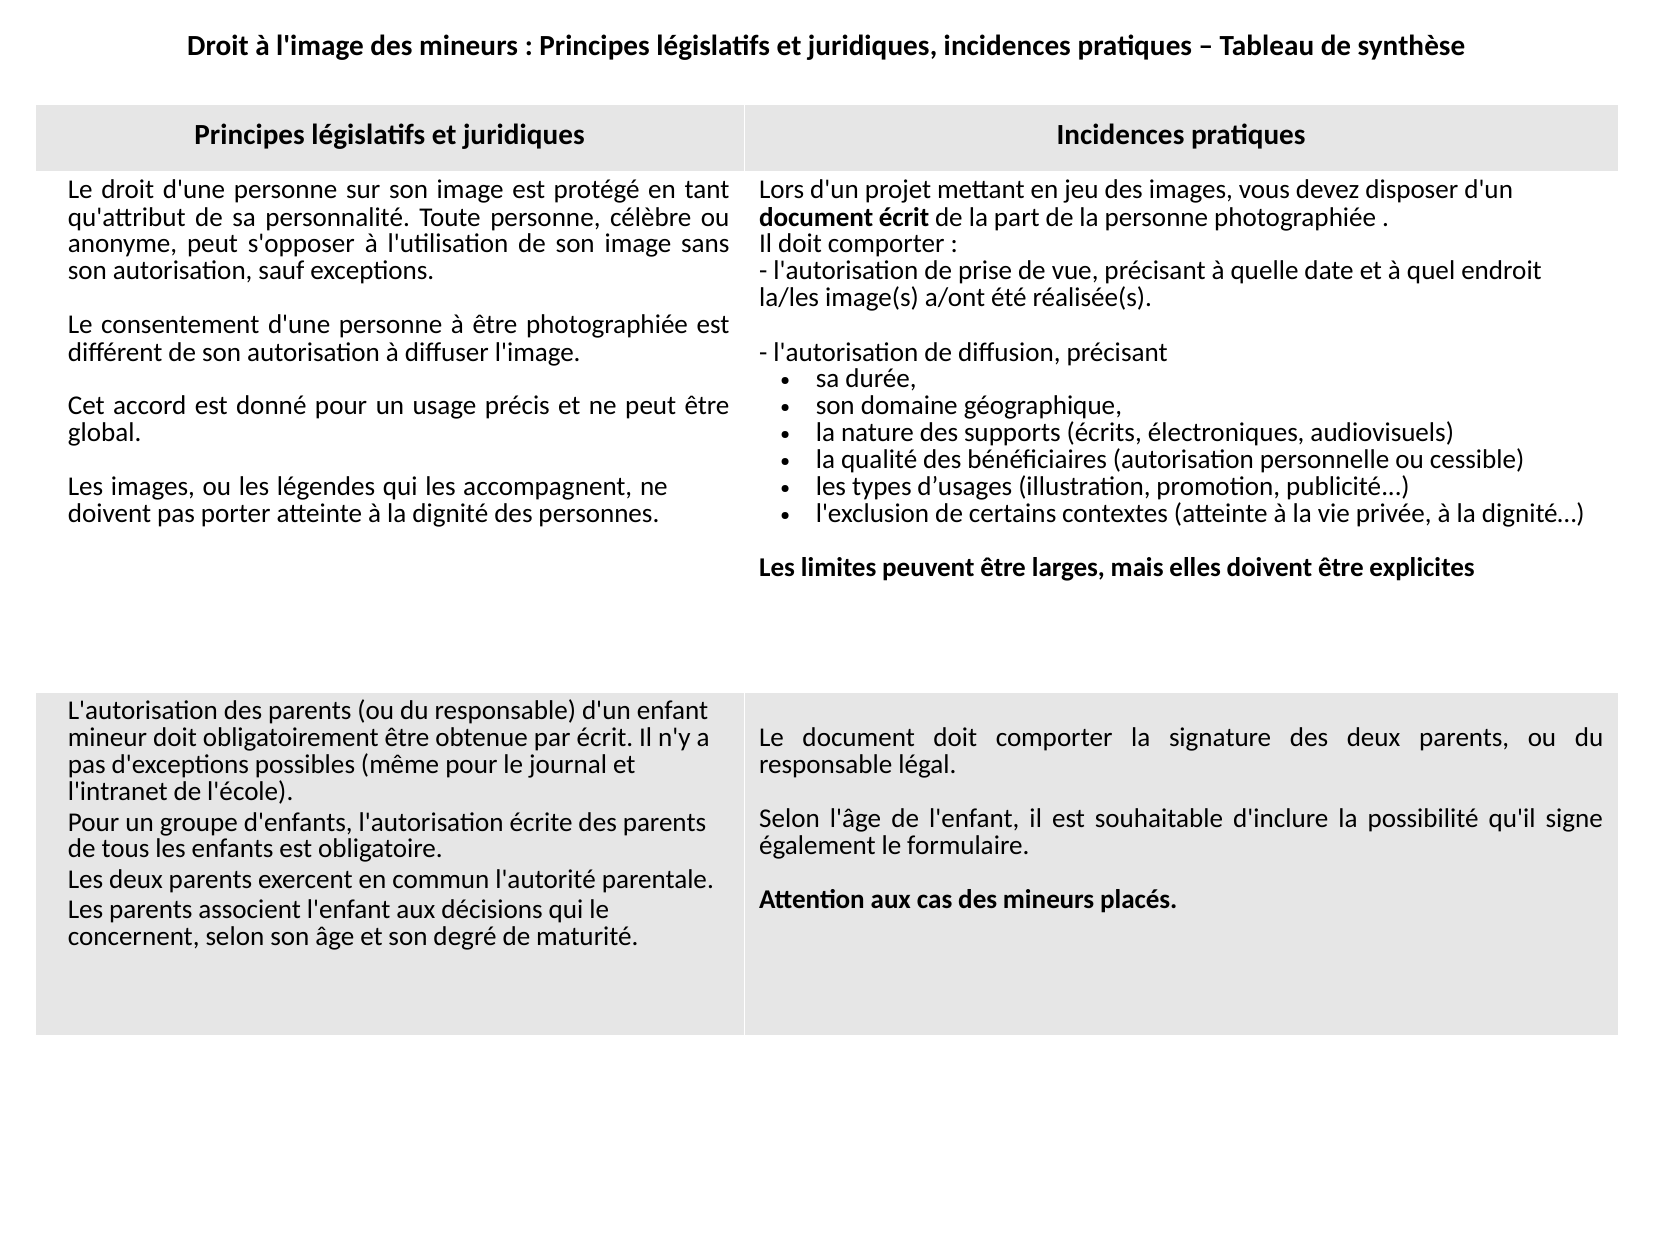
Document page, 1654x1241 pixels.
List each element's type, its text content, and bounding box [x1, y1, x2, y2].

table_cell Principes législatifs et juridiques [36, 105, 744, 171]
table_cell [745, 1036, 1618, 1193]
table_cell Le droit d'une personne sur son image est protégé en tant qu'attribut de sa personnalité. Toute personne, célèbre ou anonyme, peut s'opposer à l'utilisation de son image sans son autorisation, sauf exceptions. Le consentement d'une personne à être photographiée est différent de son autorisation à diffuser l'image. Cet accord est donné pour un usage précis et ne peut être global. Les images, ou les légendes qui les accompagnent, ne doivent pas porter atteinte à la dignité des personnes. [36, 172, 744, 692]
table_cell Le document doit comporter la signature des deux parents, ou du responsable légal. Selon l'âge de l'enfant, il est souhaitable d'inclure la possibilité qu'il signe également le formulaire. Attention aux cas des mineurs placés. [745, 693, 1618, 1035]
table_cell Lors d'un projet mettant en jeu des images, vous devez disposer d'un document écrit de la part de la personne photographiée . Il doit comporter : - l'autorisation de prise de vue, précisant à quelle date et à quel endroit la/les image(s) a/ont été réalisée(s). - l'autorisation de diffusion, précisant sa durée, son domaine géographique, la nature des supports (écrits, électroniques, audiovisuels) la qualité des bénéficiaires (autorisation personnelle ou cessible) les types d’usages (illustration, promotion, publicité...) l'exclusion de certains contextes (atteinte à la vie privée, à la dignité…) Les limites peuvent être larges, mais elles doivent être explicites [745, 172, 1618, 692]
table_cell Incidences pratiques [745, 105, 1618, 171]
table_header Droit à l'image des mineurs : Principes législatifs et juridiques, incidences pratiques – Tableau de synthèse [36, 27, 1618, 104]
table_cell [36, 1036, 744, 1193]
table_cell L'autorisation des parents (ou du responsable) d'un enfant mineur doit obligatoirement être obtenue par écrit. Il n'y a pas d'exceptions possibles (même pour le journal et l'intranet de l'école). Pour un groupe d'enfants, l'autorisation écrite des parents de tous les enfants est obligatoire. Les deux parents exercent en commun l'autorité parentale. Les parents associent l'enfant aux décisions qui le concernent, selon son âge et son degré de maturité. [36, 693, 744, 1035]
